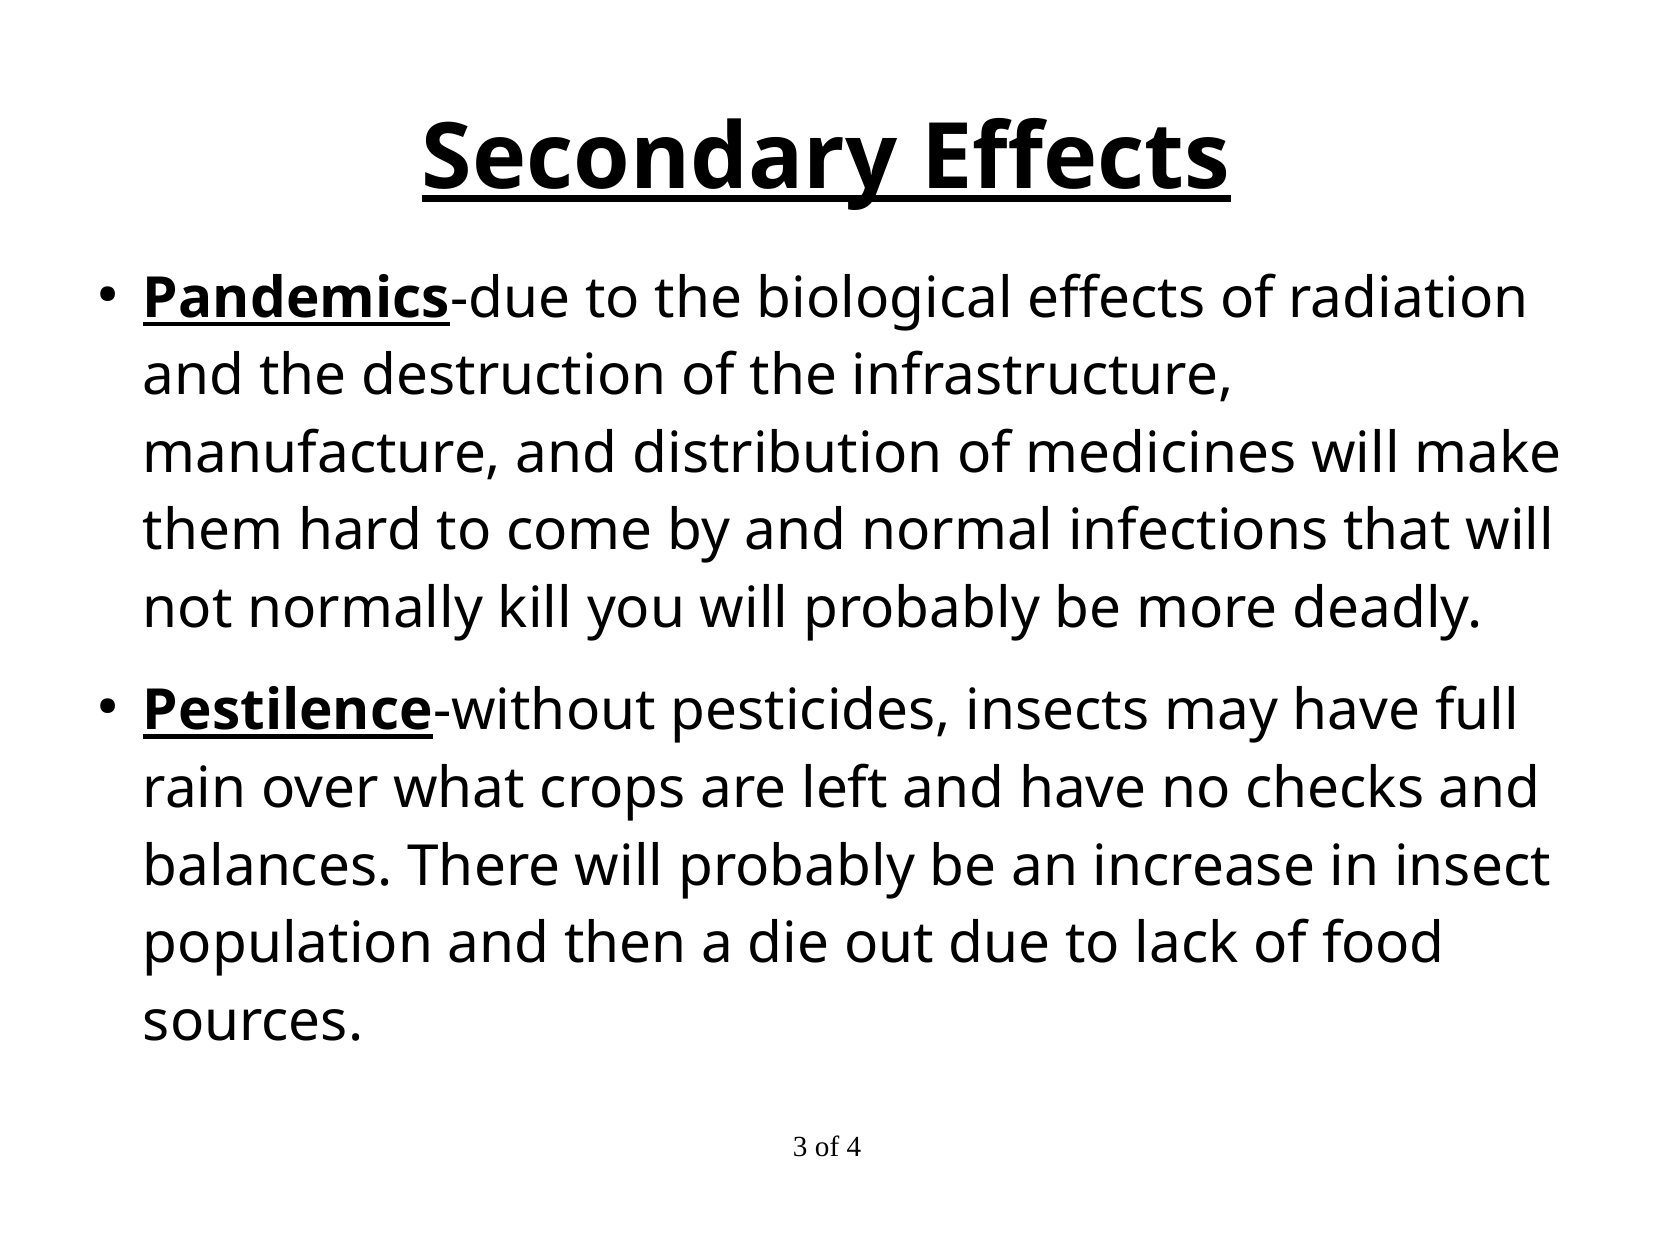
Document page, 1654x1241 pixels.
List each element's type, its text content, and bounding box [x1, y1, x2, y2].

list Pandemics-due to the biological effects of radiation and the destruction of the infrastructure, manufacture, and distribution of medicines will make them hard to come by and normal infections that will not normally kill you will probably be more deadly. Pestilence-without pesticides, insects may have full rain over what crops are left and have no checks and balances. There will probably be an increase in insect population and then a die out due to lack of food sources. [82, 256, 1571, 1126]
title Secondary Effects [82, 49, 1571, 256]
